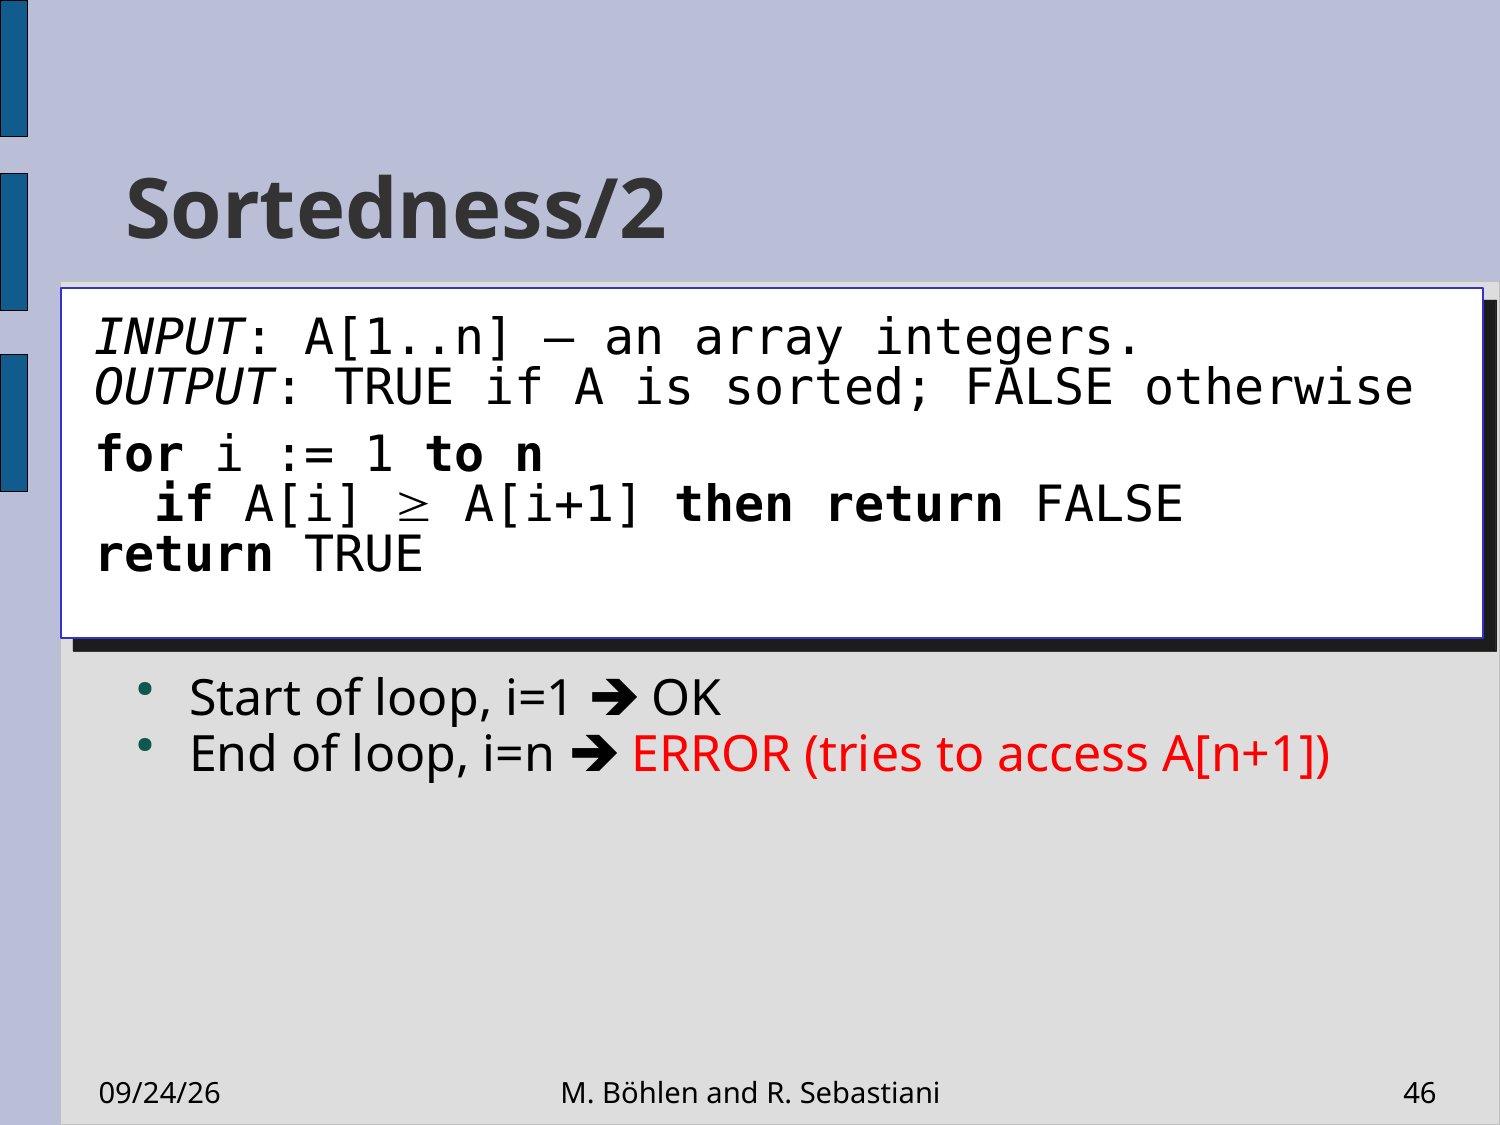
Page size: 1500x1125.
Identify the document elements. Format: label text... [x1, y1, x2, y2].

text_box INPUT: A[1..n] – an array integers. OUTPUT: TRUE if A is sorted; FALSE otherwise for i := 1 to n if A[i]  A[i+1] then return FALSE return TRUE [94, 314, 1415, 705]
list Start of loop, i=1  OK End of loop, i=n  ERROR (tries to access A[n+1]) [103, 742, 1475, 1125]
title Sortedness/2 [110, 67, 1392, 271]
list [61, 288, 1500, 742]
